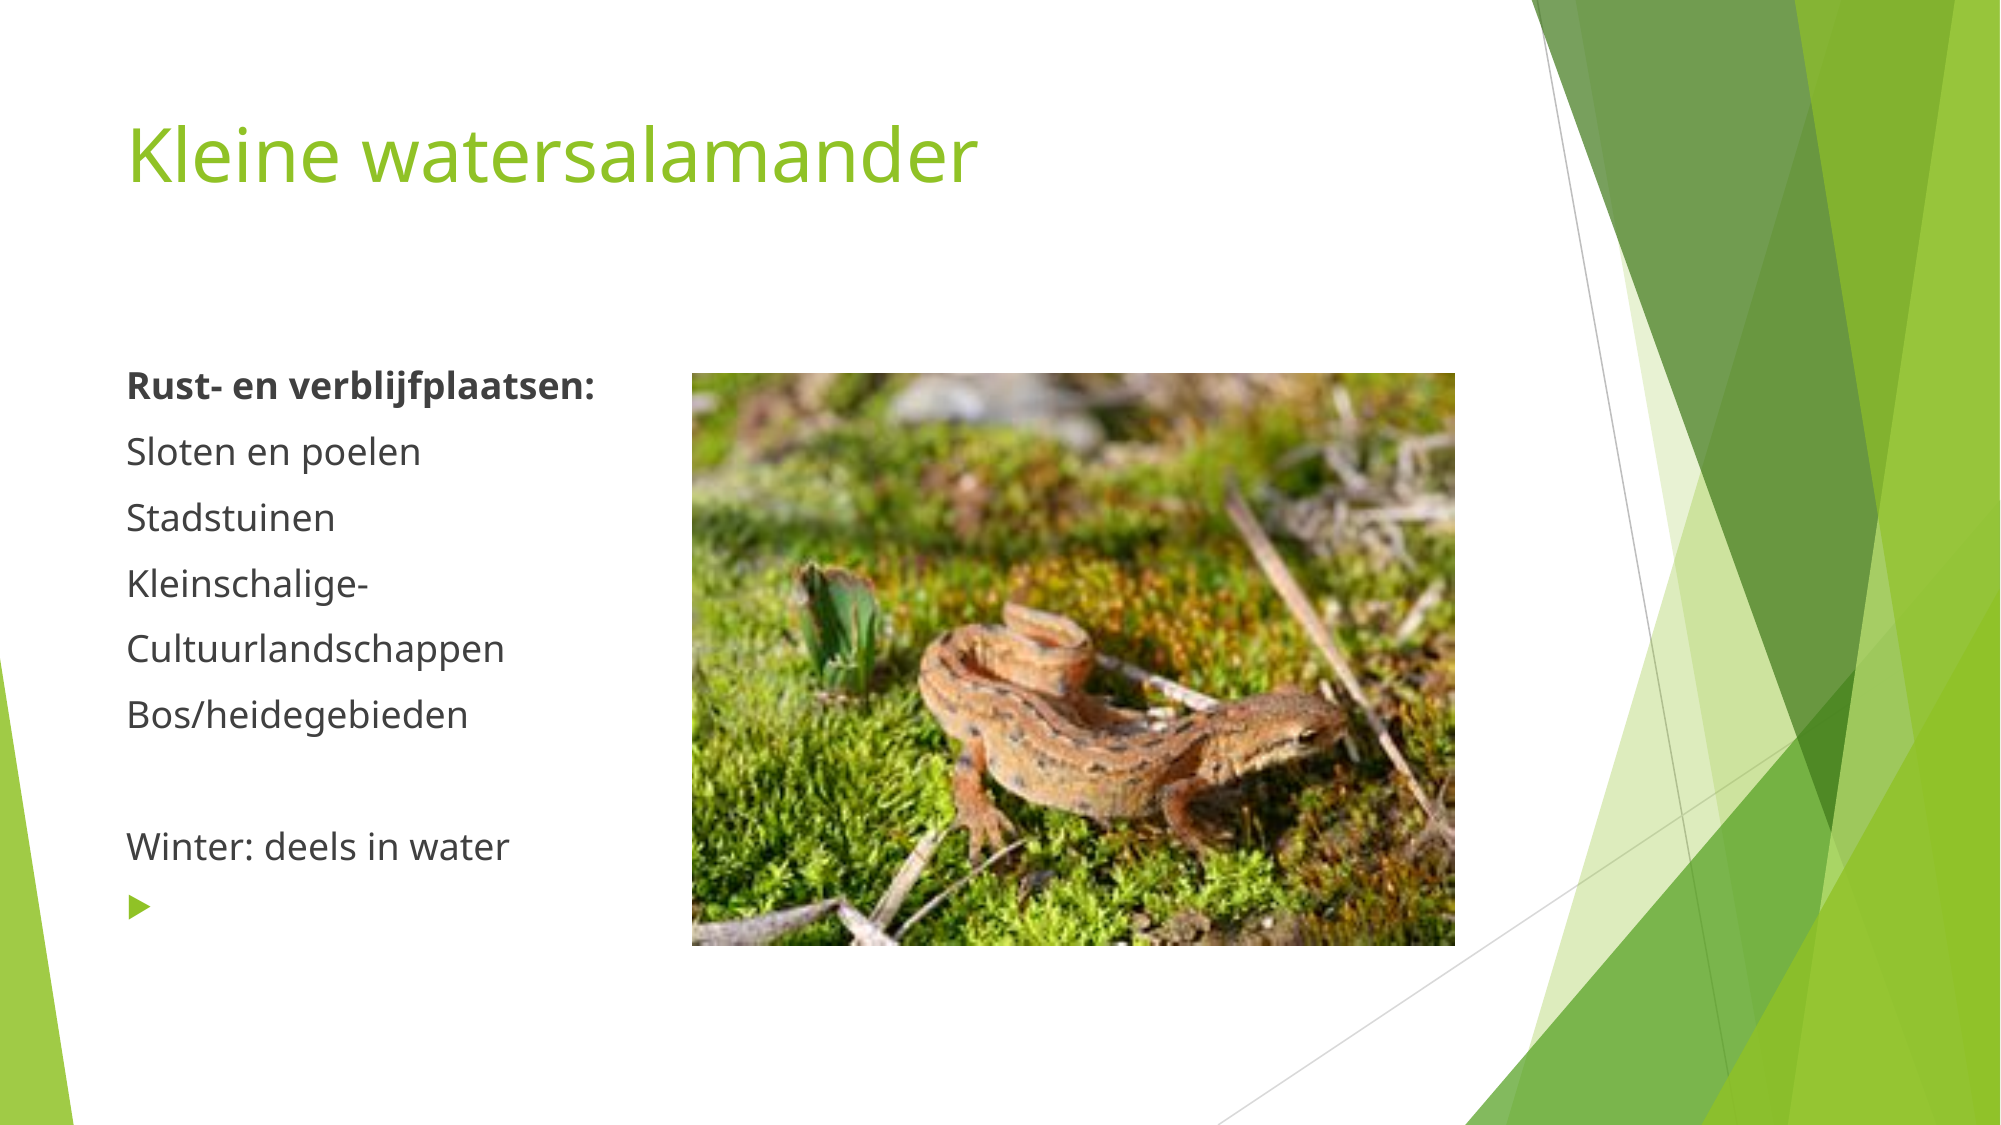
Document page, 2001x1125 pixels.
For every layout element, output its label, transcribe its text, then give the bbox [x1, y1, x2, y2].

list Rust- en verblijfplaatsen: Sloten en poelen Stadstuinen Kleinschalige- Cultuurlandschappen Bos/heidegebieden Winter: deels in water [111, 354, 1522, 992]
picture [692, 373, 1455, 946]
title Kleine watersalamander [111, 99, 1522, 317]
